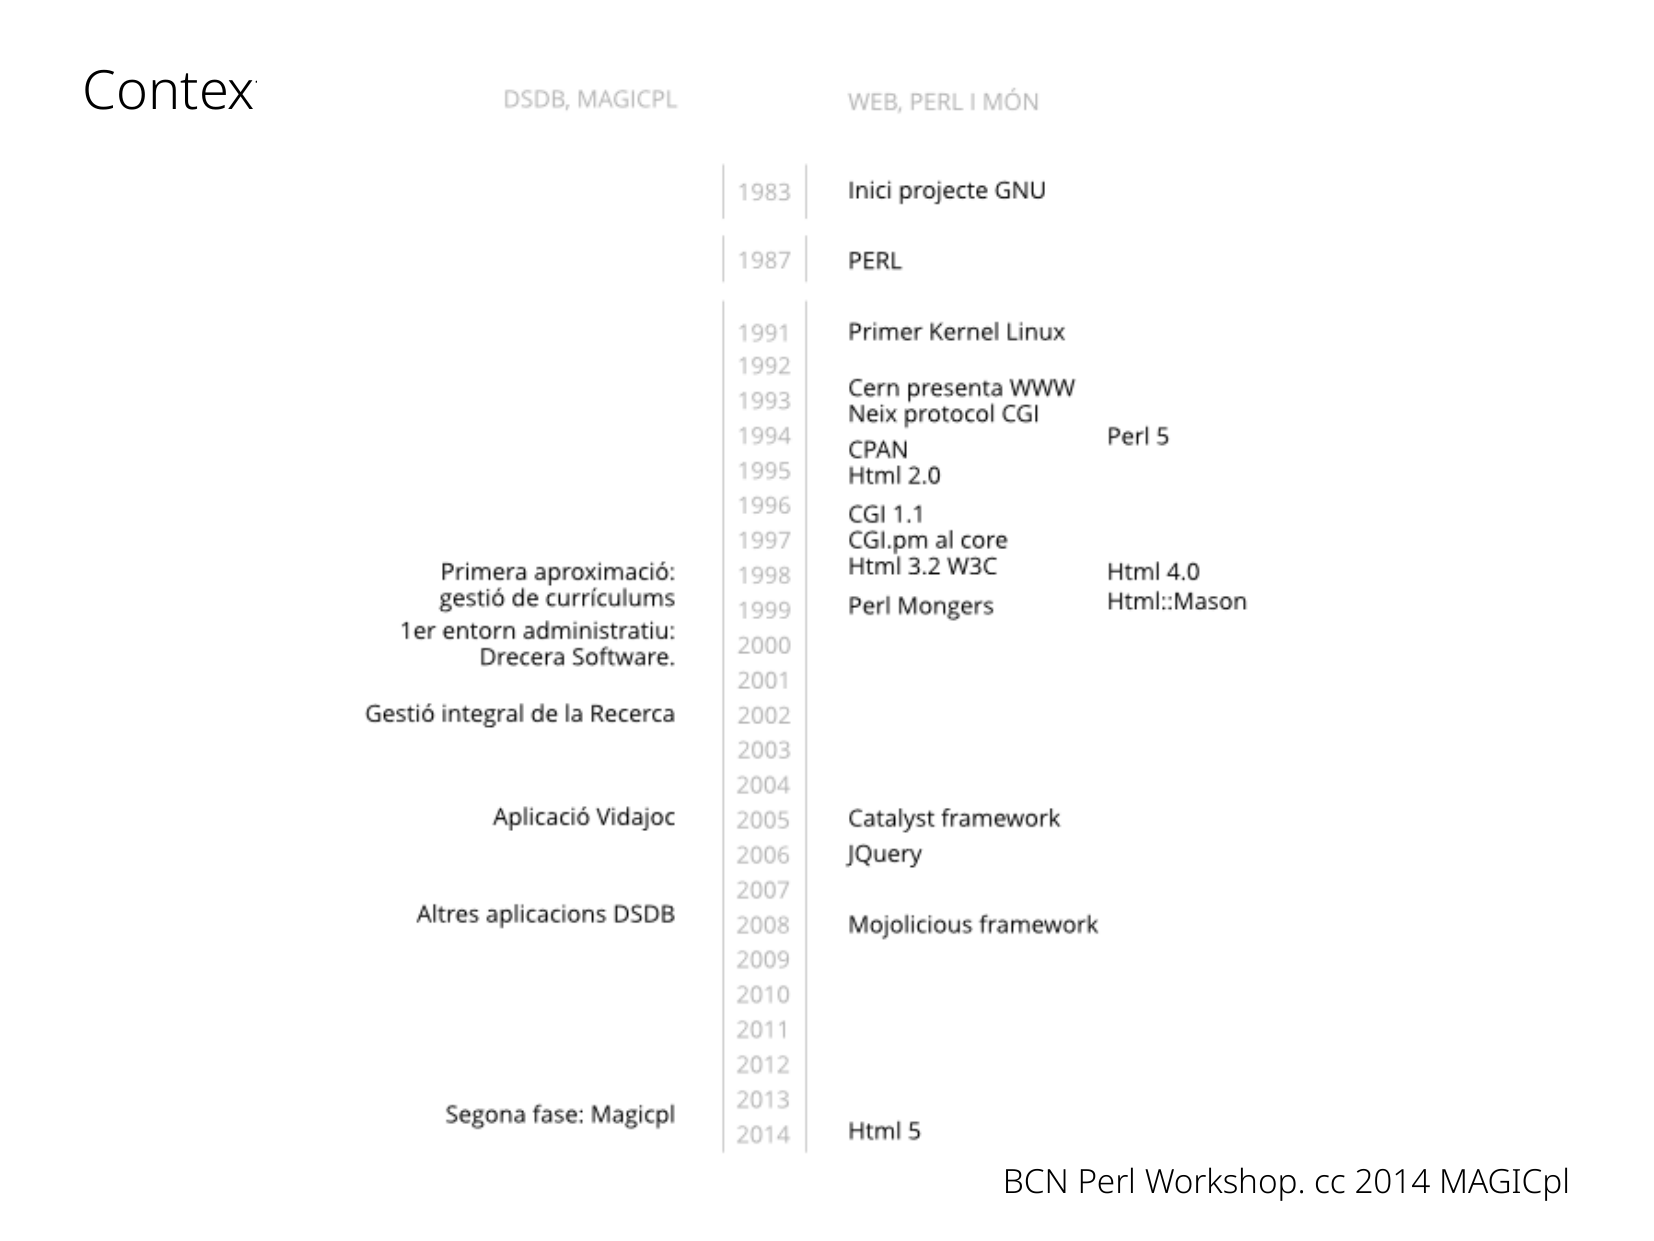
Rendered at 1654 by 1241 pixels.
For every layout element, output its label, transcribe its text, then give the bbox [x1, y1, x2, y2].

picture [257, 57, 1323, 1139]
title Context [82, 47, 1571, 130]
title BCN Perl Workshop. cc 2014 MAGICpl [82, 1139, 1571, 1223]
